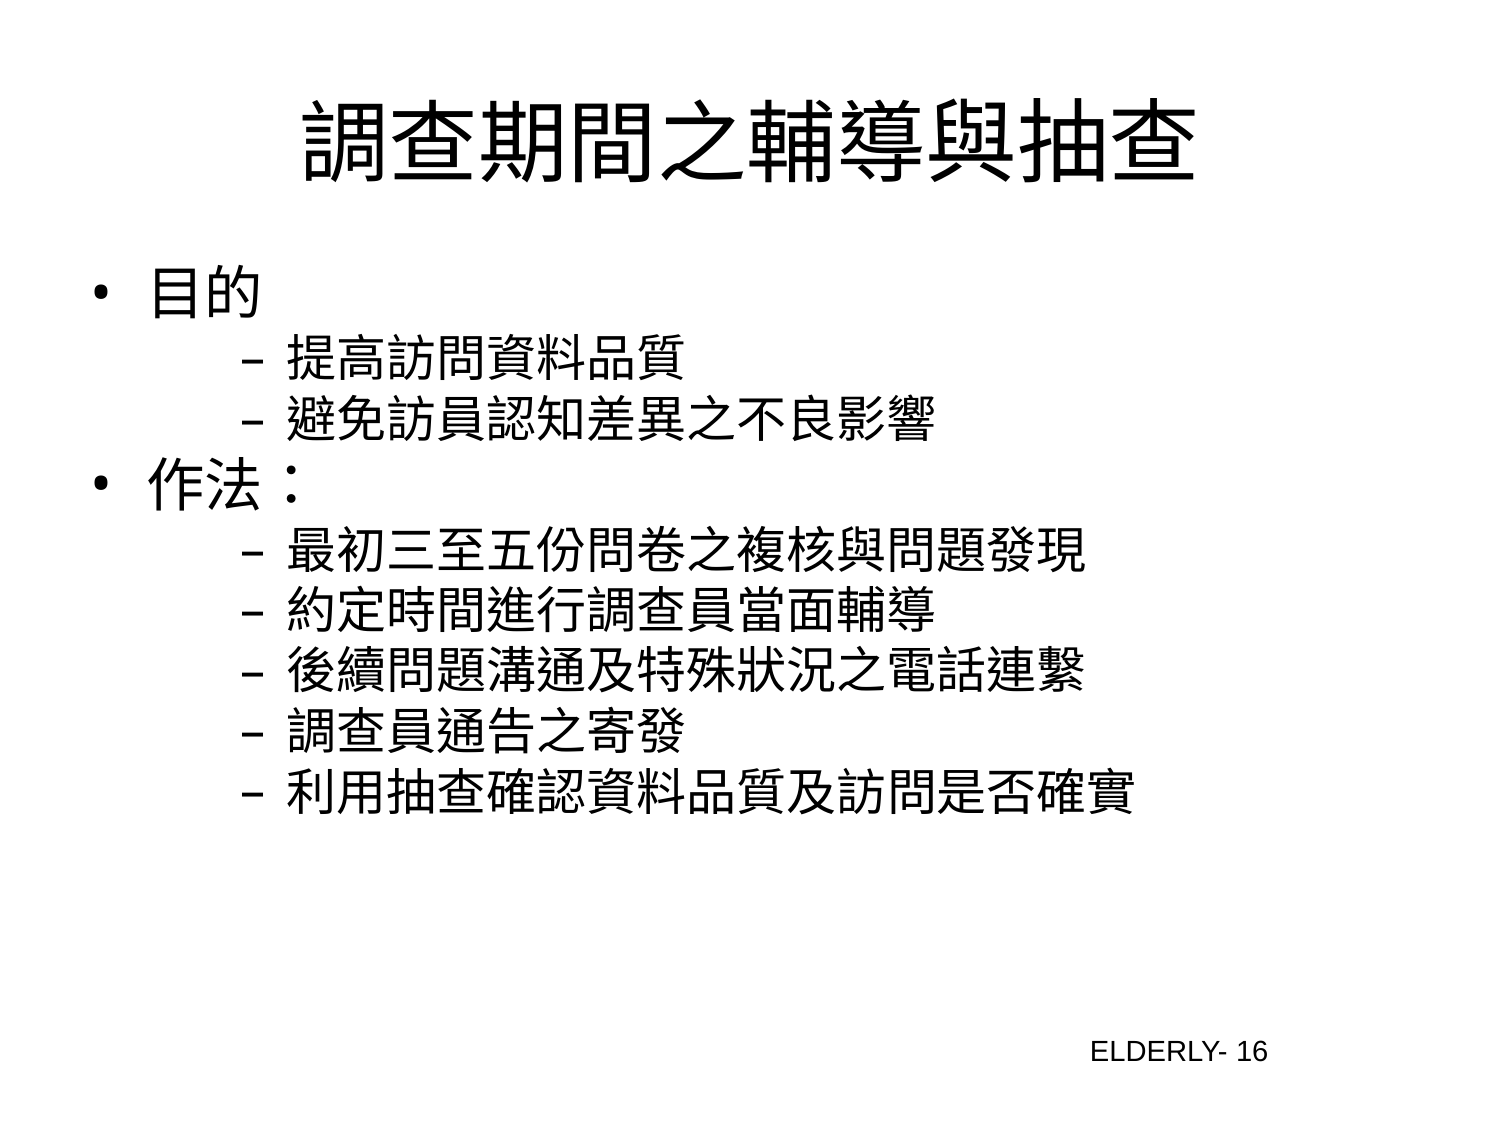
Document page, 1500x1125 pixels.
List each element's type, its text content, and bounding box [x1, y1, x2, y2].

title 調查期間之輔導與抽查 [75, 45, 1426, 233]
text_box ELDERLY- [1074, 1024, 1426, 1103]
list 目的 提高訪問資料品質 避免訪員認知差異之不良影響 作法： 最初三至五份問卷之複核與問題發現 約定時間進行調查員當面輔導 後續問題溝通及特殊狀況之電話連繫 調查員通告之寄發 利用抽查確認資料品質及訪問是否確實 [75, 262, 1426, 1005]
